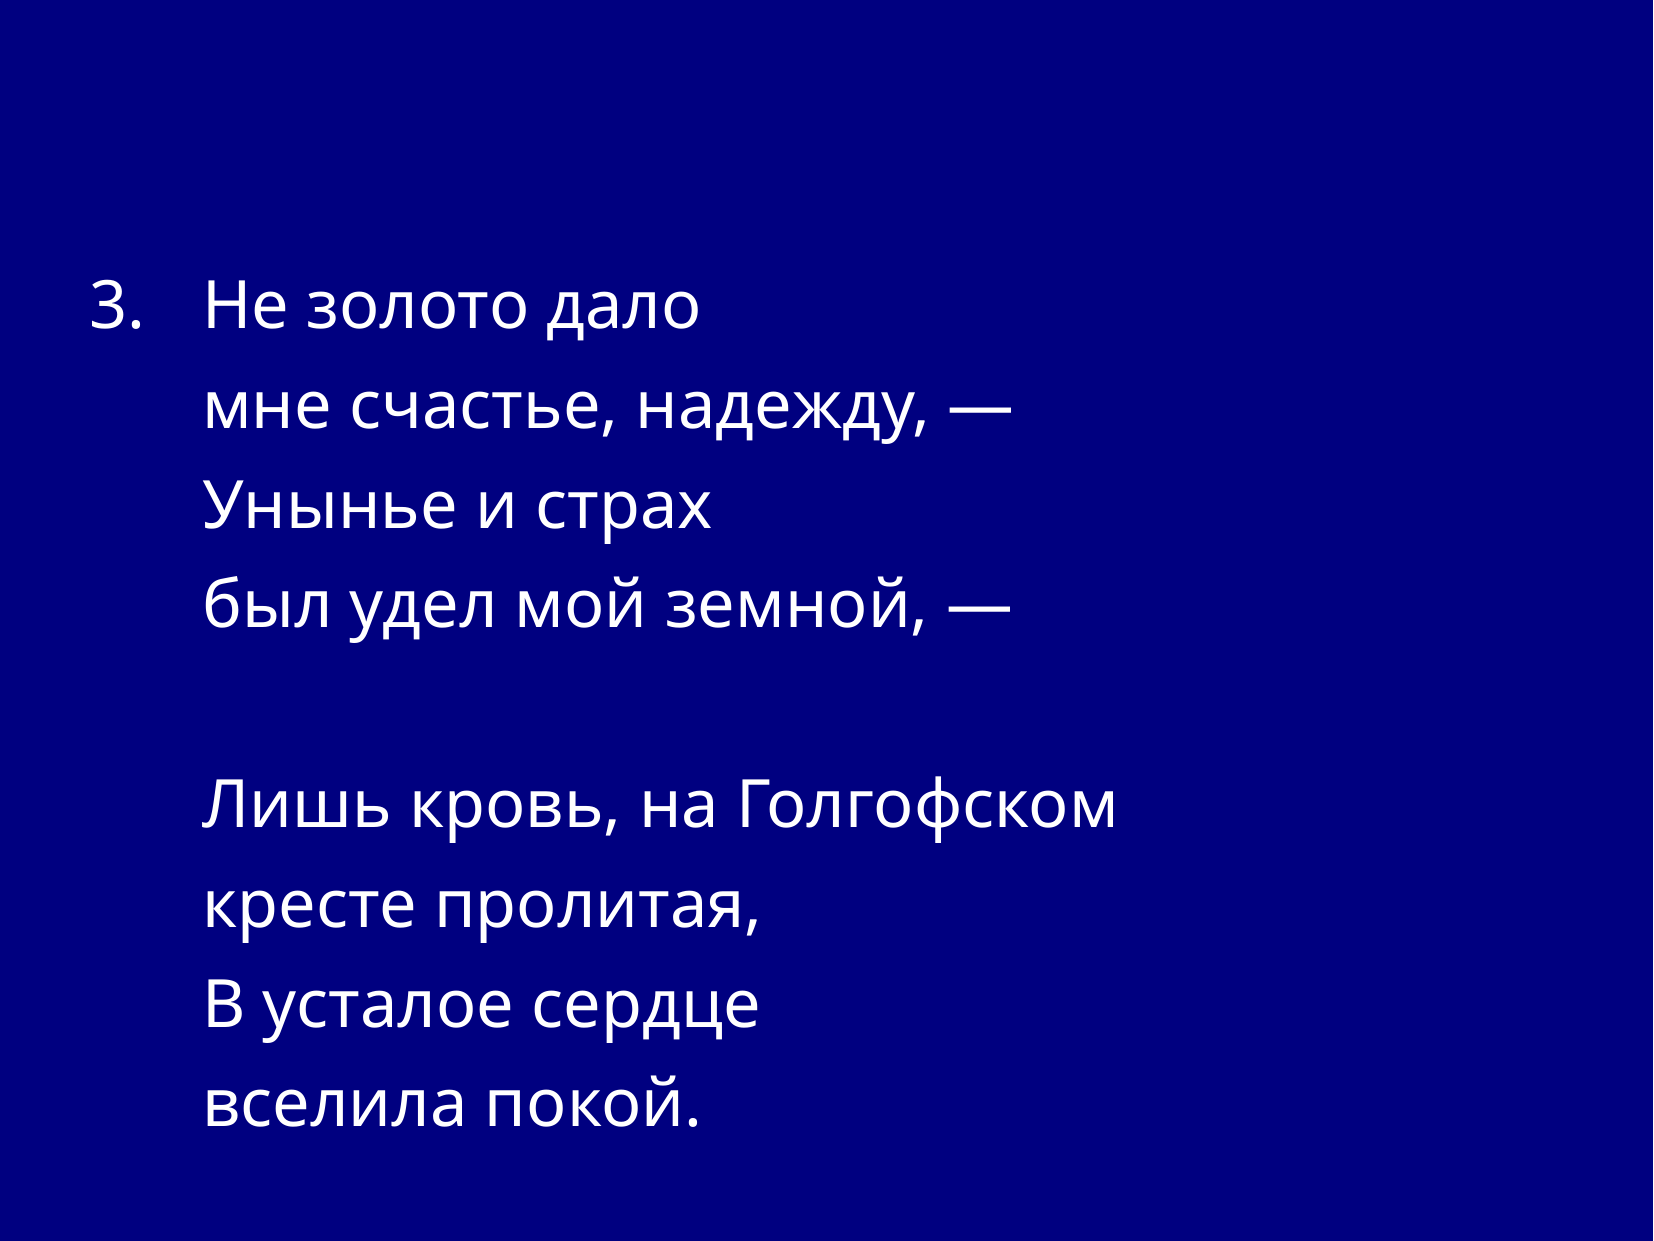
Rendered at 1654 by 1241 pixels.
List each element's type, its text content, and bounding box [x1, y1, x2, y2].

text_box 3. Не золото дало мне счастье, надежду, — Унынье и страх был удел мой земной, — Лишь кровь, на Голгофском кресте пролитая, В усталое сердце вселила покой. [75, 150, 1576, 1163]
